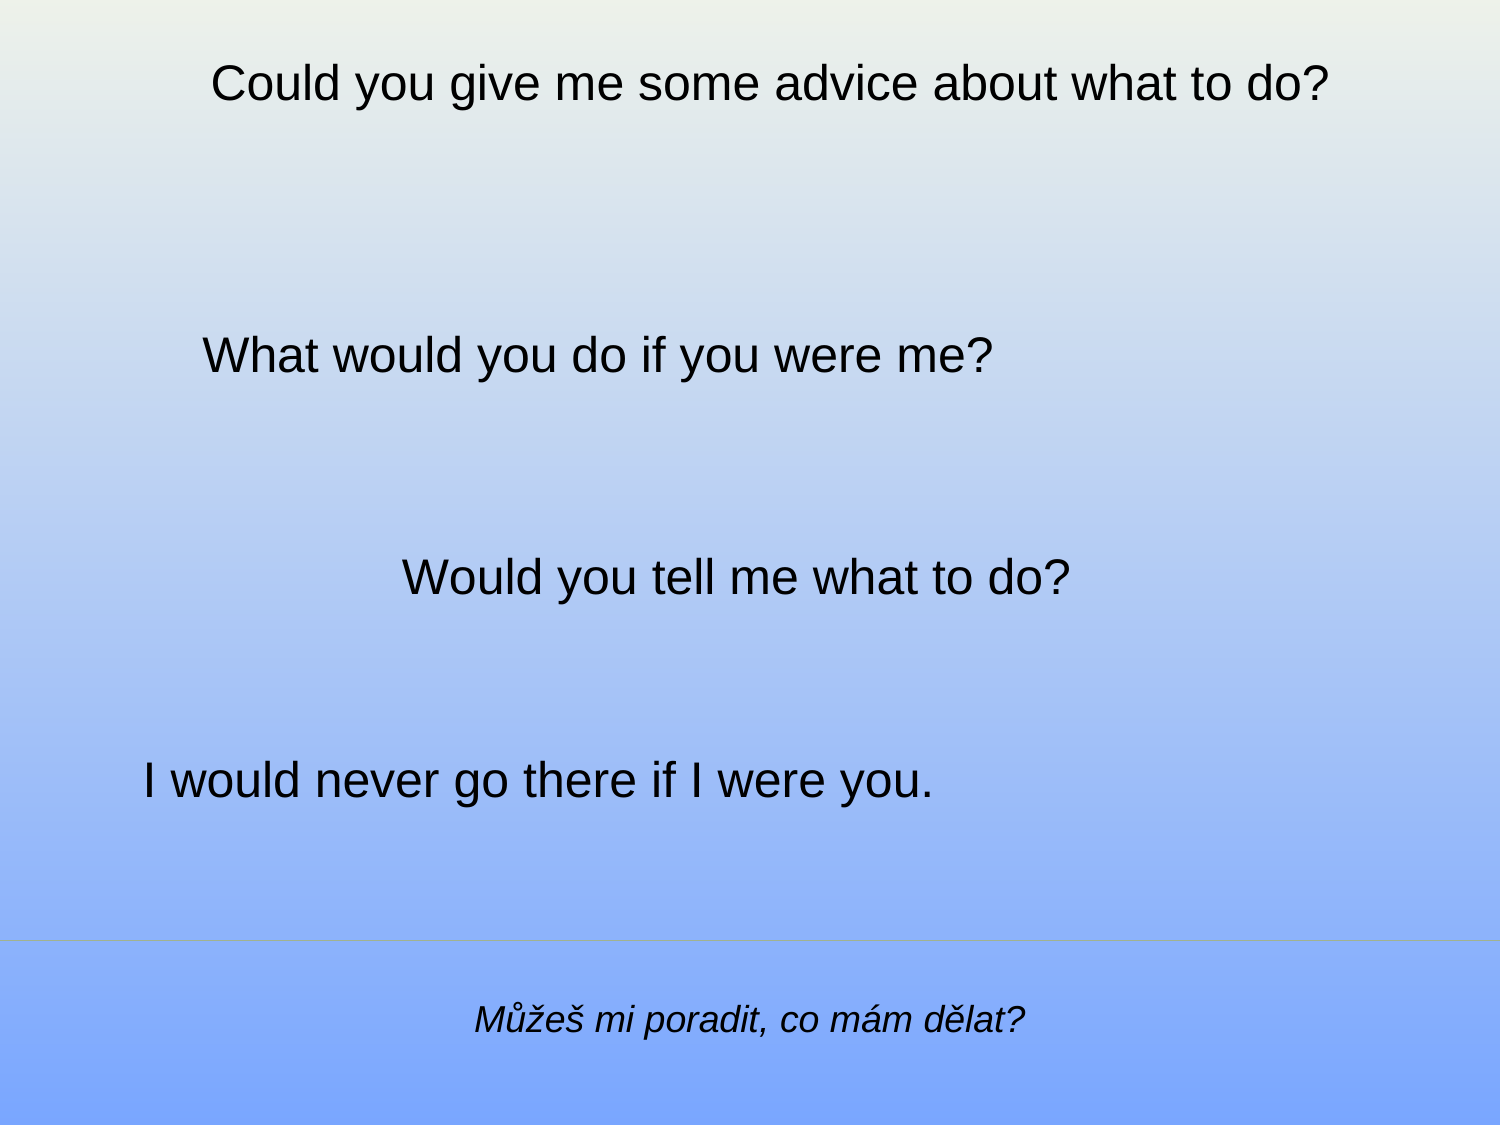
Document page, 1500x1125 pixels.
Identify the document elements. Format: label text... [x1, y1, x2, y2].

text_box Could you give me some advice about what to do? [41, 42, 1500, 119]
text_box I would never go there if I were you. [127, 739, 951, 816]
text_box What would you do if you were me? [187, 314, 1010, 390]
text_box Would you tell me what to do? [387, 537, 1087, 613]
text_box Můžeš mi poradit, co mám dělat? [459, 987, 1041, 1049]
